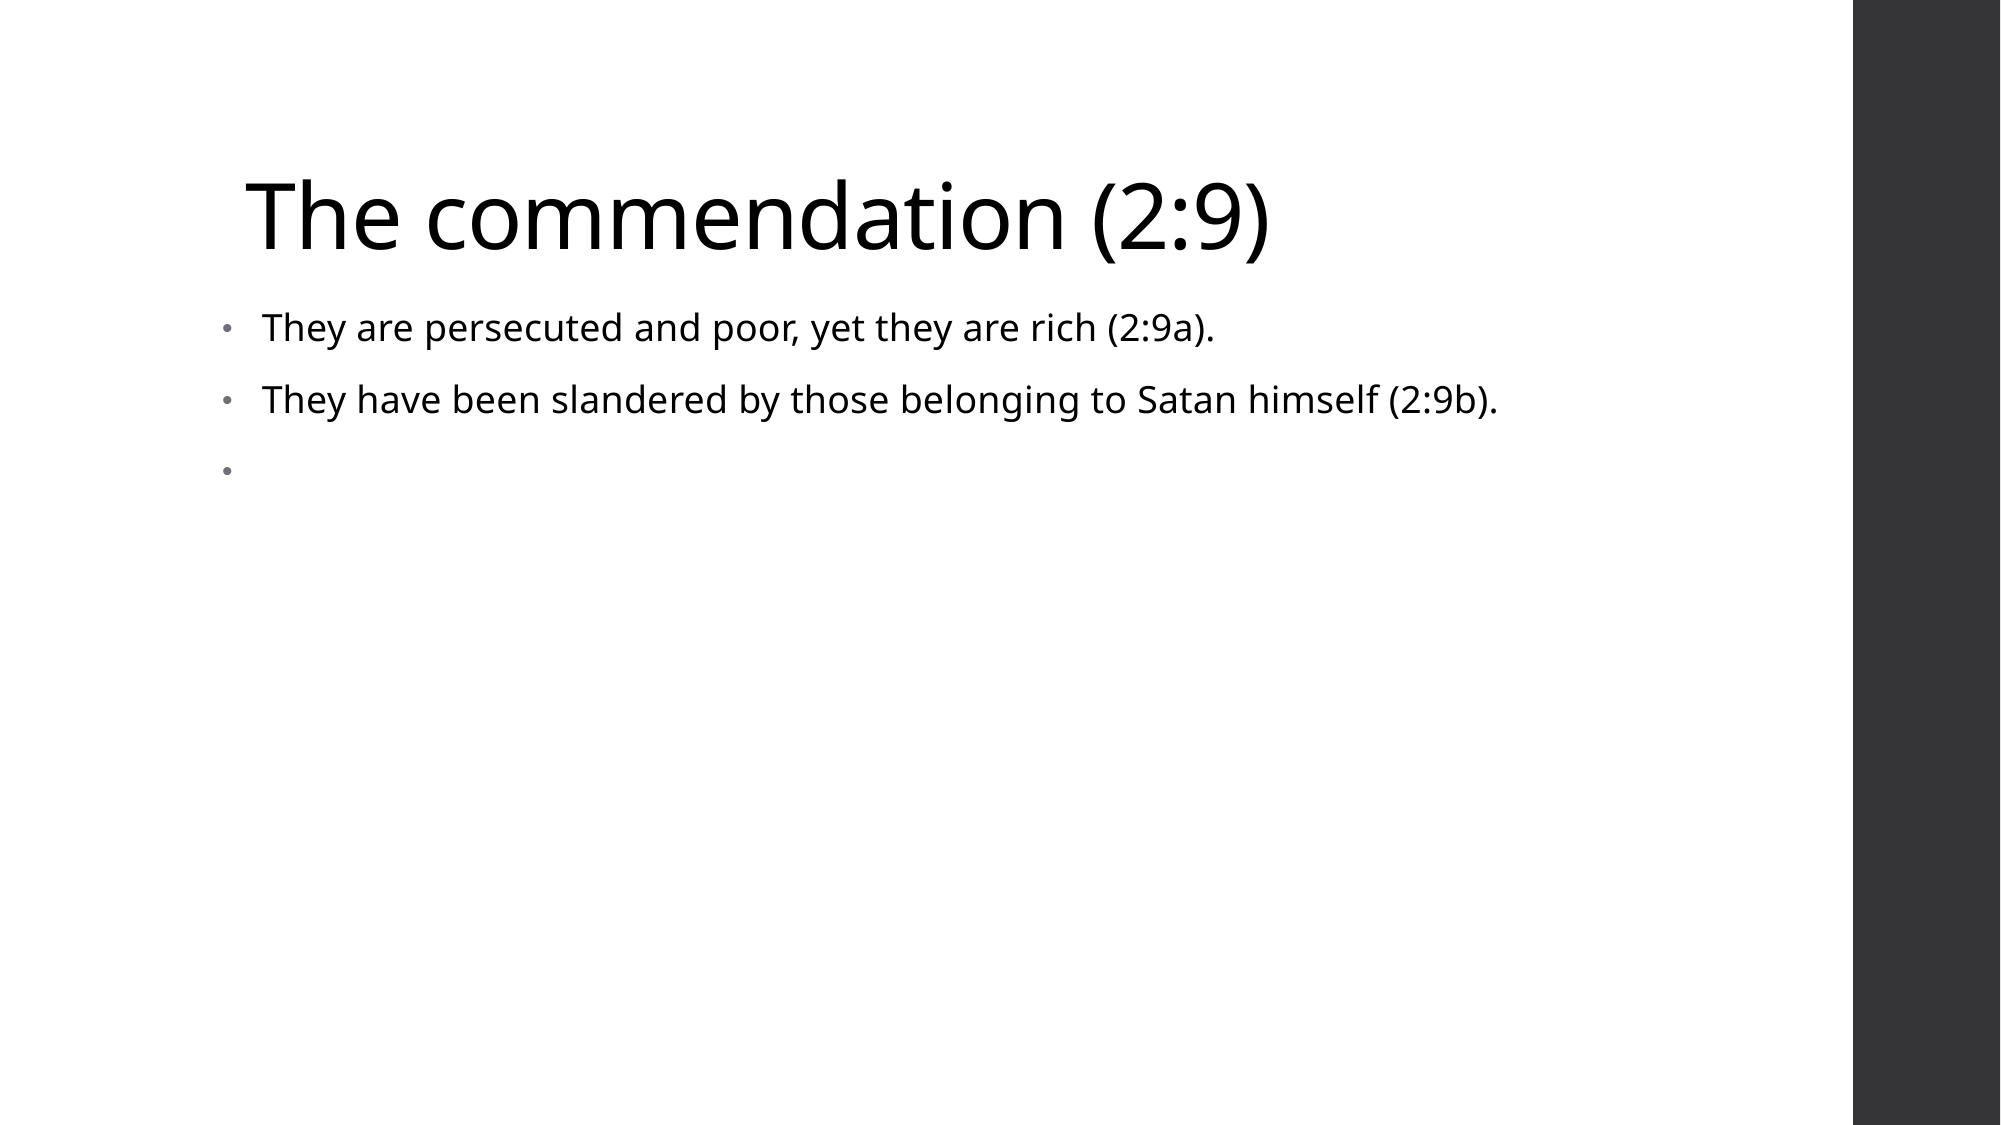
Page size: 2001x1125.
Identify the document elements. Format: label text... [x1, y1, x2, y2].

title The commendation (2:9) [206, 60, 1797, 278]
list They are persecuted and poor, yet they are rich (2:9a). They have been slandered by those belonging to Satan himself (2:9b). [206, 299, 1617, 1014]
